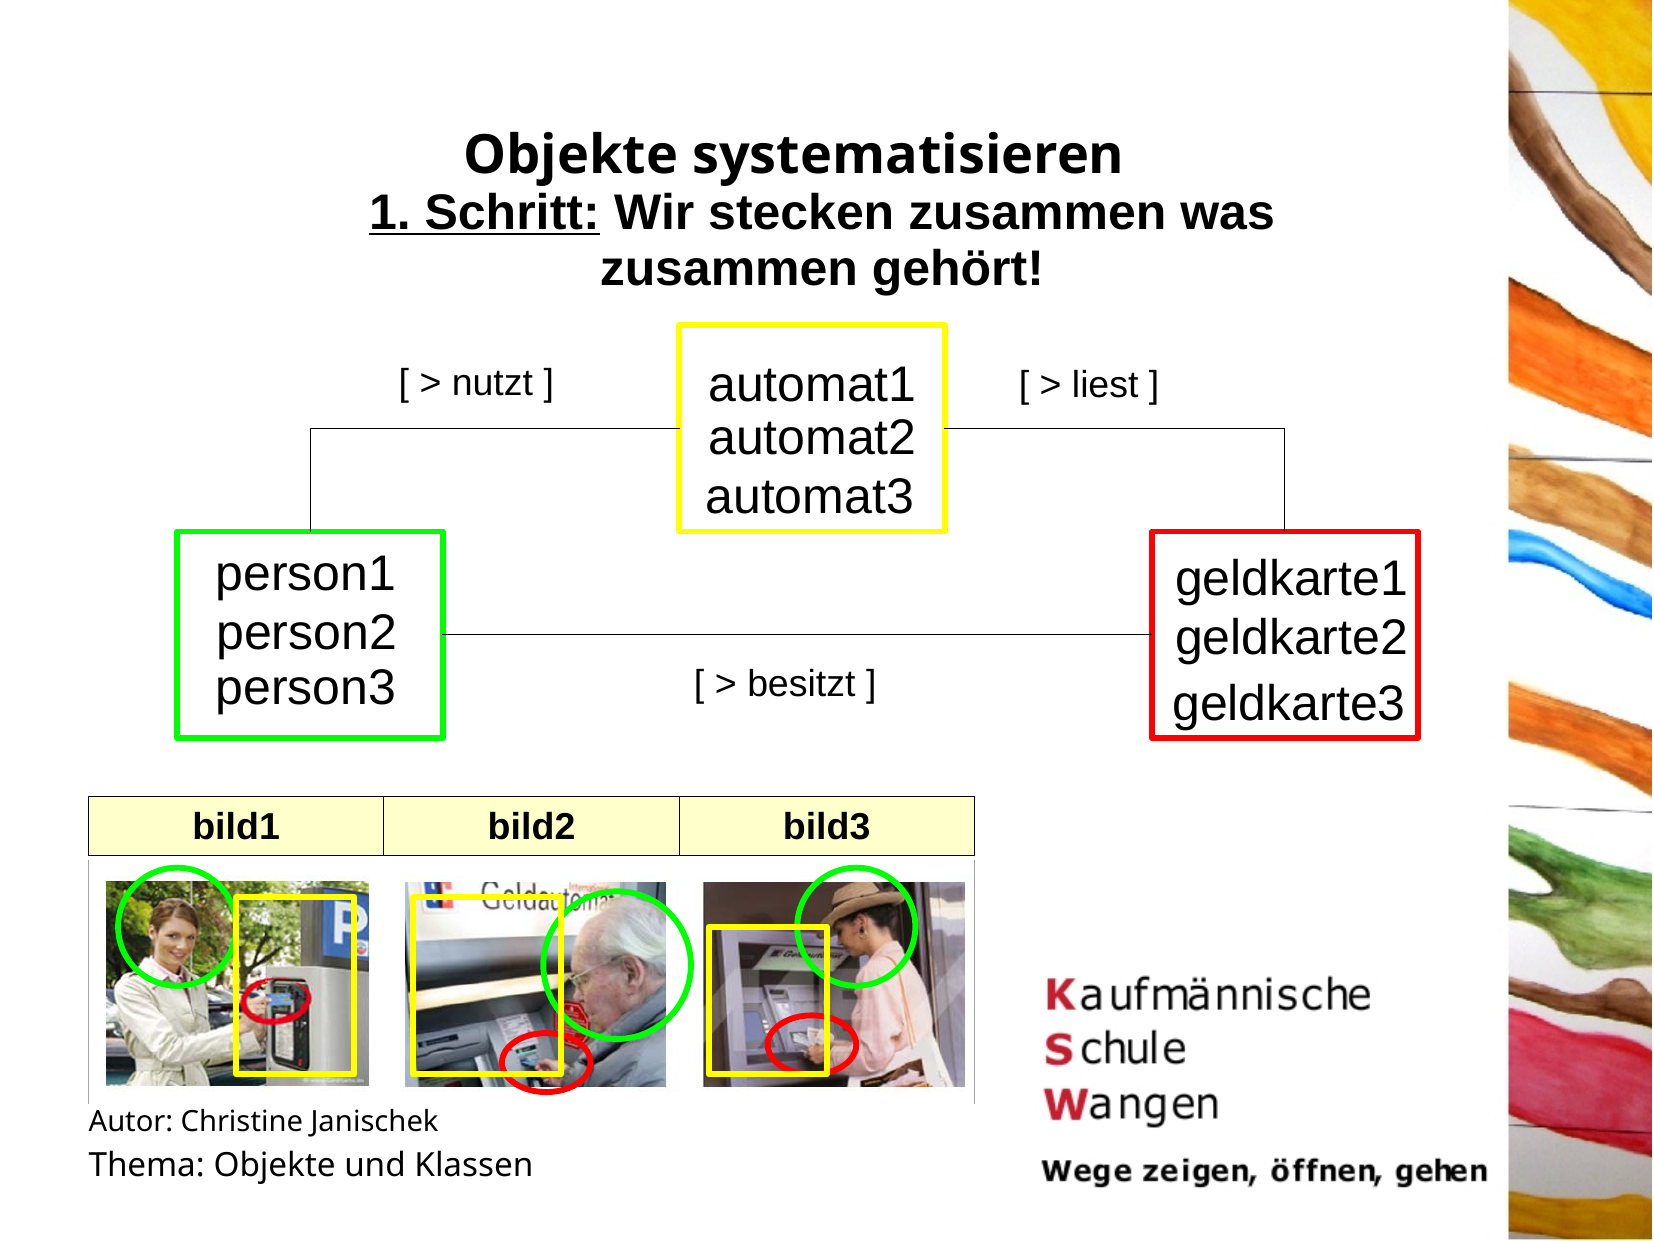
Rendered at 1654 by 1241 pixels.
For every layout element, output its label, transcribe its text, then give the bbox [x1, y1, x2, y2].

text_box person3 [200, 651, 411, 723]
picture [1155, 534, 1415, 735]
text_box geldkarte3 [1157, 667, 1415, 735]
text_box automat2 [693, 401, 932, 473]
text_box bild1 [88, 796, 383, 856]
text_box [ > liest ] [1003, 356, 1241, 414]
text_box bild2 [383, 796, 679, 856]
text_box automat3 [690, 460, 930, 529]
text_box [ > besitzt ] [679, 655, 916, 713]
text_box bild3 [679, 796, 975, 856]
picture [1033, 429, 1284, 634]
picture [1033, 0, 1652, 1241]
title Objekte systematisieren [82, 56, 1506, 250]
text_box person1 [200, 537, 411, 608]
text_box geldkarte2 [1160, 602, 1415, 667]
text_box automat1 [693, 348, 932, 401]
text_box [ > nutzt ] [383, 354, 621, 412]
text_box geldkarte1 [1160, 543, 1415, 602]
text_box person2 [201, 596, 438, 668]
text_box 1. Schritt: Wir stecken zusammen was zusammen gehört! [354, 177, 1329, 306]
picture [88, 860, 975, 1104]
